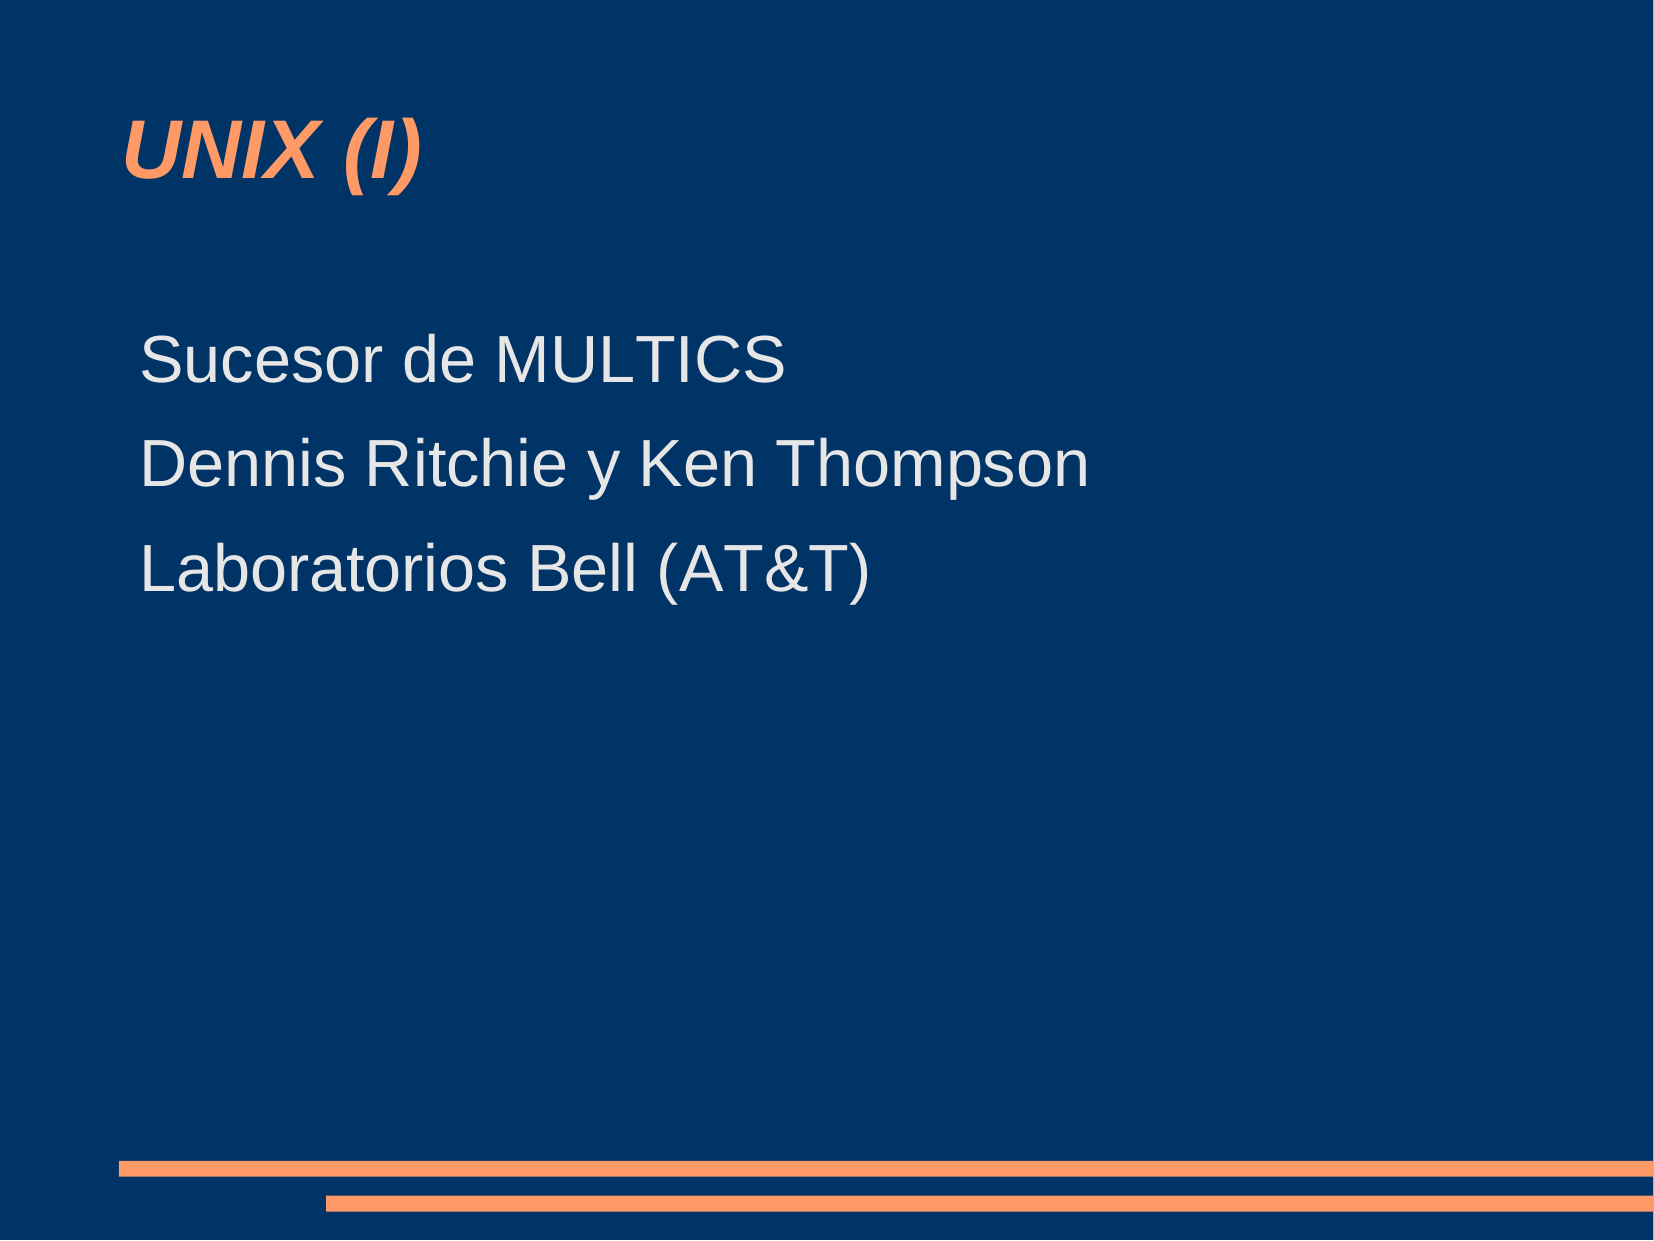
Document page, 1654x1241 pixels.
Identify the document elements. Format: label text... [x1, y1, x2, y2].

title UNIX (I) [121, 53, 1534, 246]
list Sucesor de MULTICS Dennis Ritchie y Ken Thompson Laboratorios Bell (AT&T) [121, 322, 1561, 1118]
